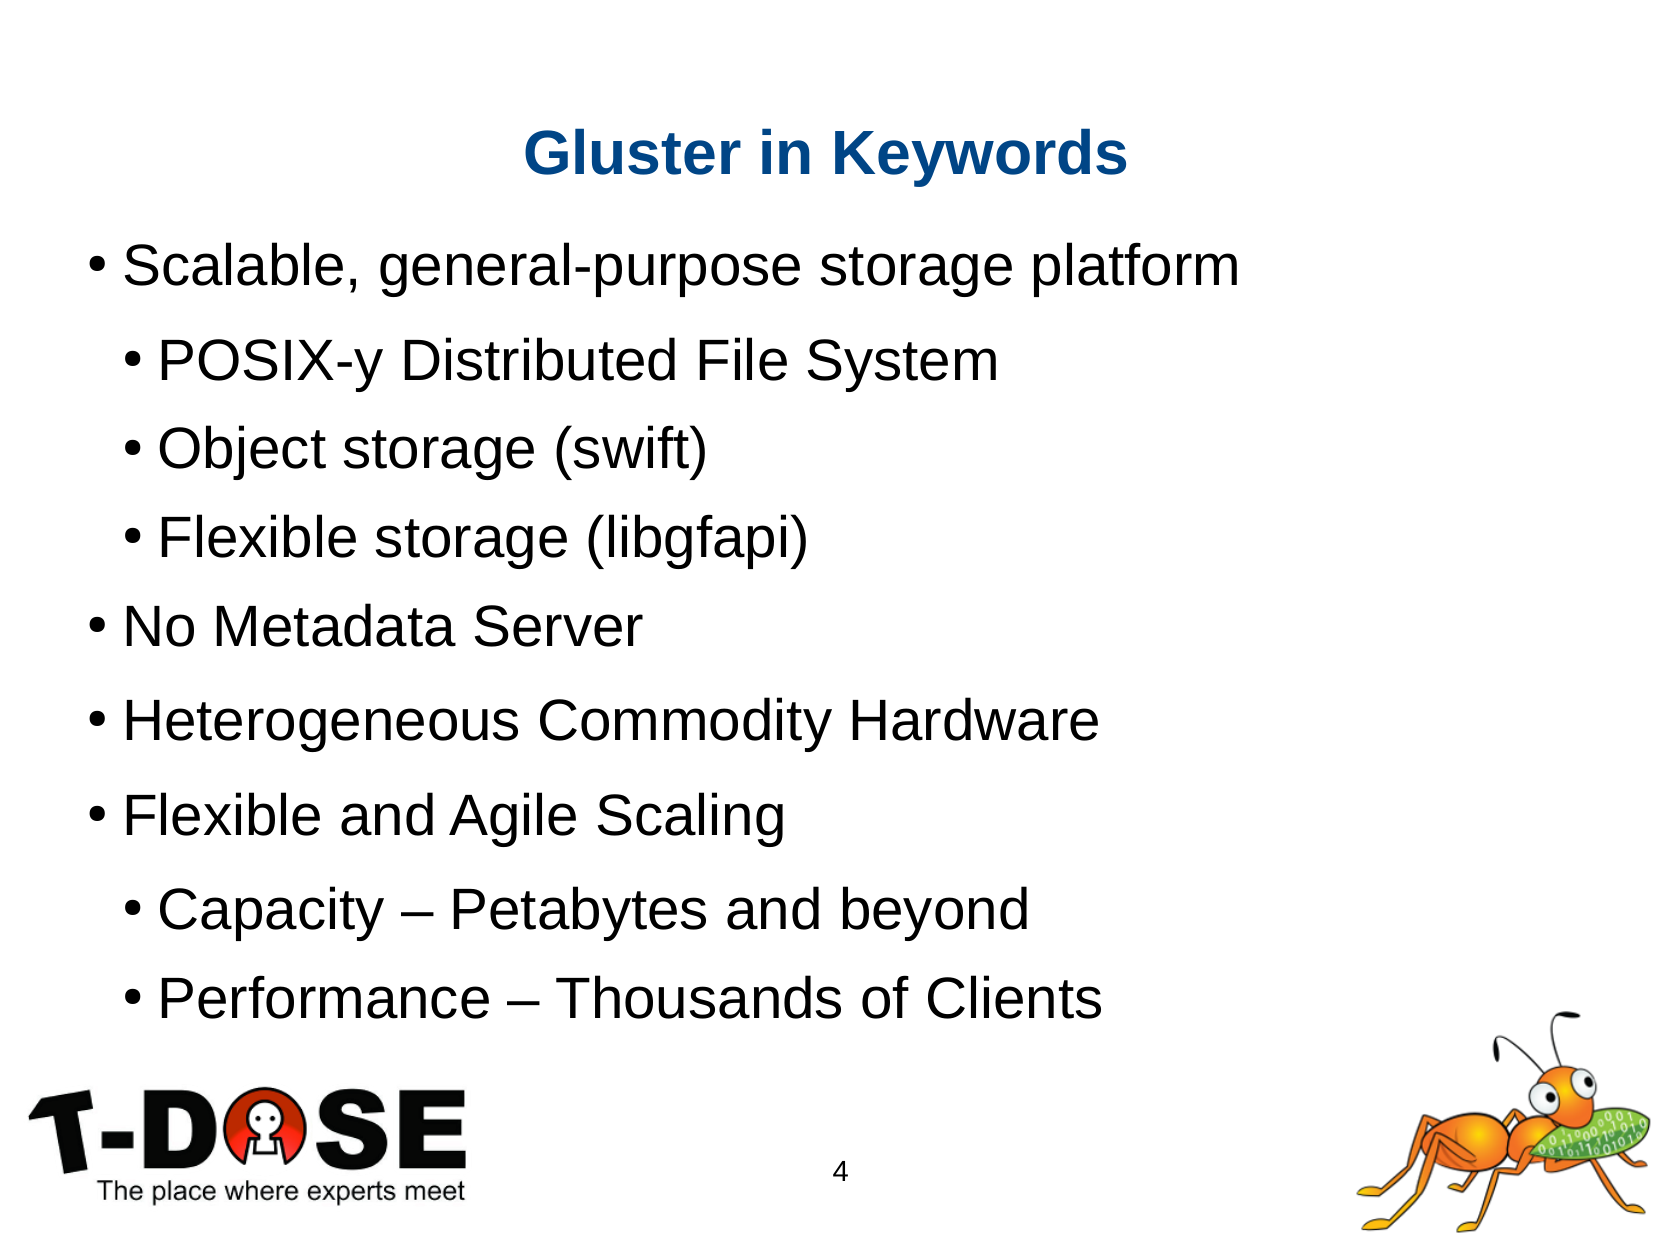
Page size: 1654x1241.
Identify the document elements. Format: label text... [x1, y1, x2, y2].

picture [1353, 1009, 1654, 1235]
picture [23, 1067, 481, 1214]
title Gluster in Keywords [82, 49, 1571, 257]
list Scalable, general-purpose storage platform POSIX-y Distributed File System Object storage (swift) Flexible storage (libgfapi) No Metadata Server Heterogeneous Commodity Hardware Flexible and Agile Scaling Capacity – Petabytes and beyond Performance – Thousands of Clients [86, 232, 1576, 1120]
